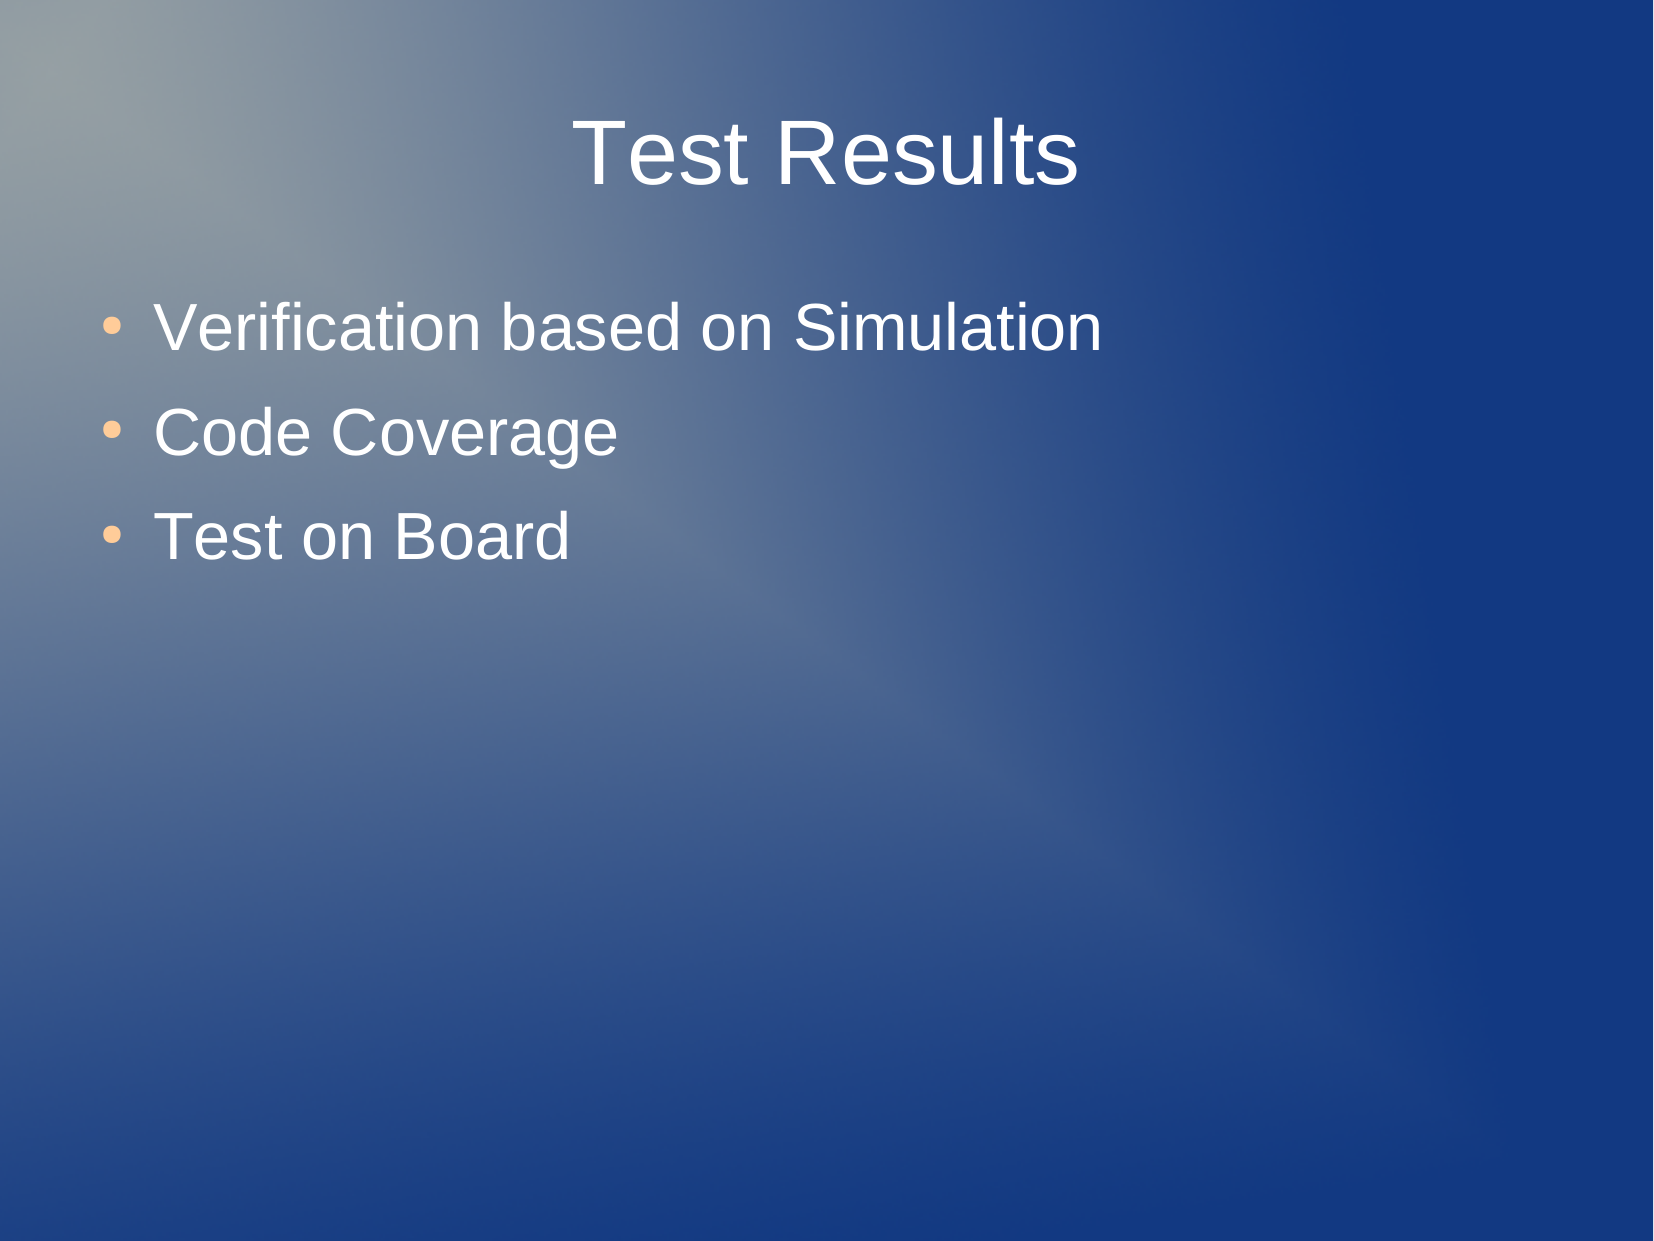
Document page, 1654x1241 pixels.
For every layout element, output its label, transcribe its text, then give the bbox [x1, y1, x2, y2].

title Test Results [82, 49, 1571, 257]
picture [0, 0, 1654, 1241]
list Verification based on Simulation Code Coverage Test on Board [82, 290, 1571, 1131]
